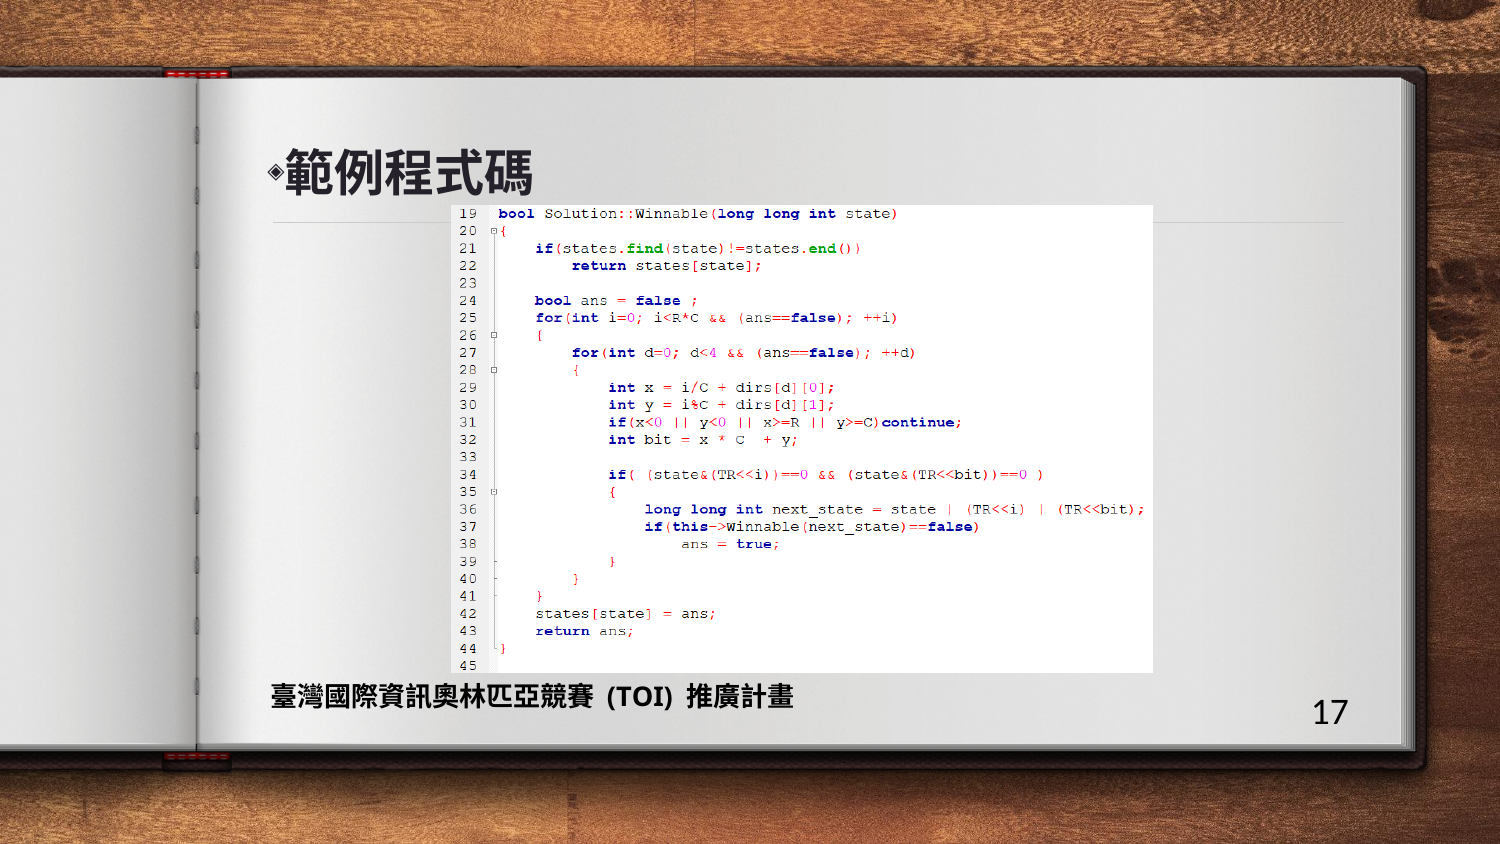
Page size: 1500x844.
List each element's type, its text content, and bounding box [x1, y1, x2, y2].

list 範例程式碼 [252, 126, 1194, 226]
text_box [1295, 672, 1386, 737]
picture [451, 205, 1153, 673]
